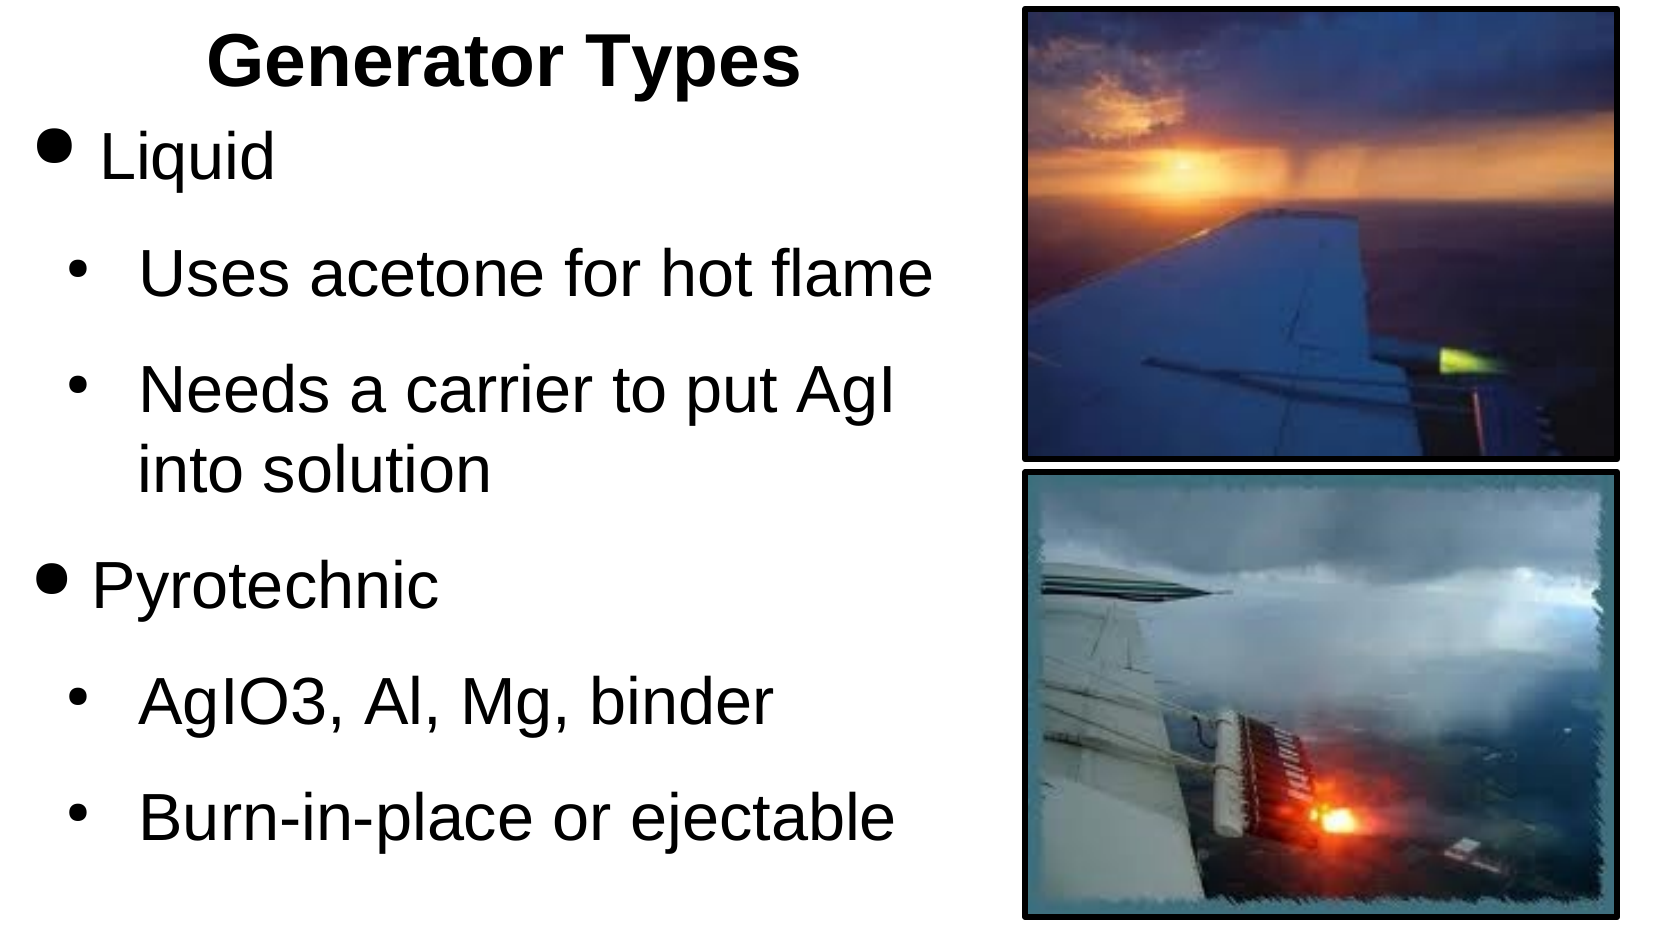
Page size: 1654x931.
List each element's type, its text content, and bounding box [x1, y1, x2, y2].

picture [1028, 11, 1615, 457]
picture [1028, 475, 1615, 915]
title Generator Types [0, 5, 1013, 107]
text_box Liquid Uses acetone for hot flame Needs a carrier to put AgI into solution Pyrotechnic AgIO3, Al, Mg, binder Burn-in-place or ejectable [15, 96, 976, 862]
